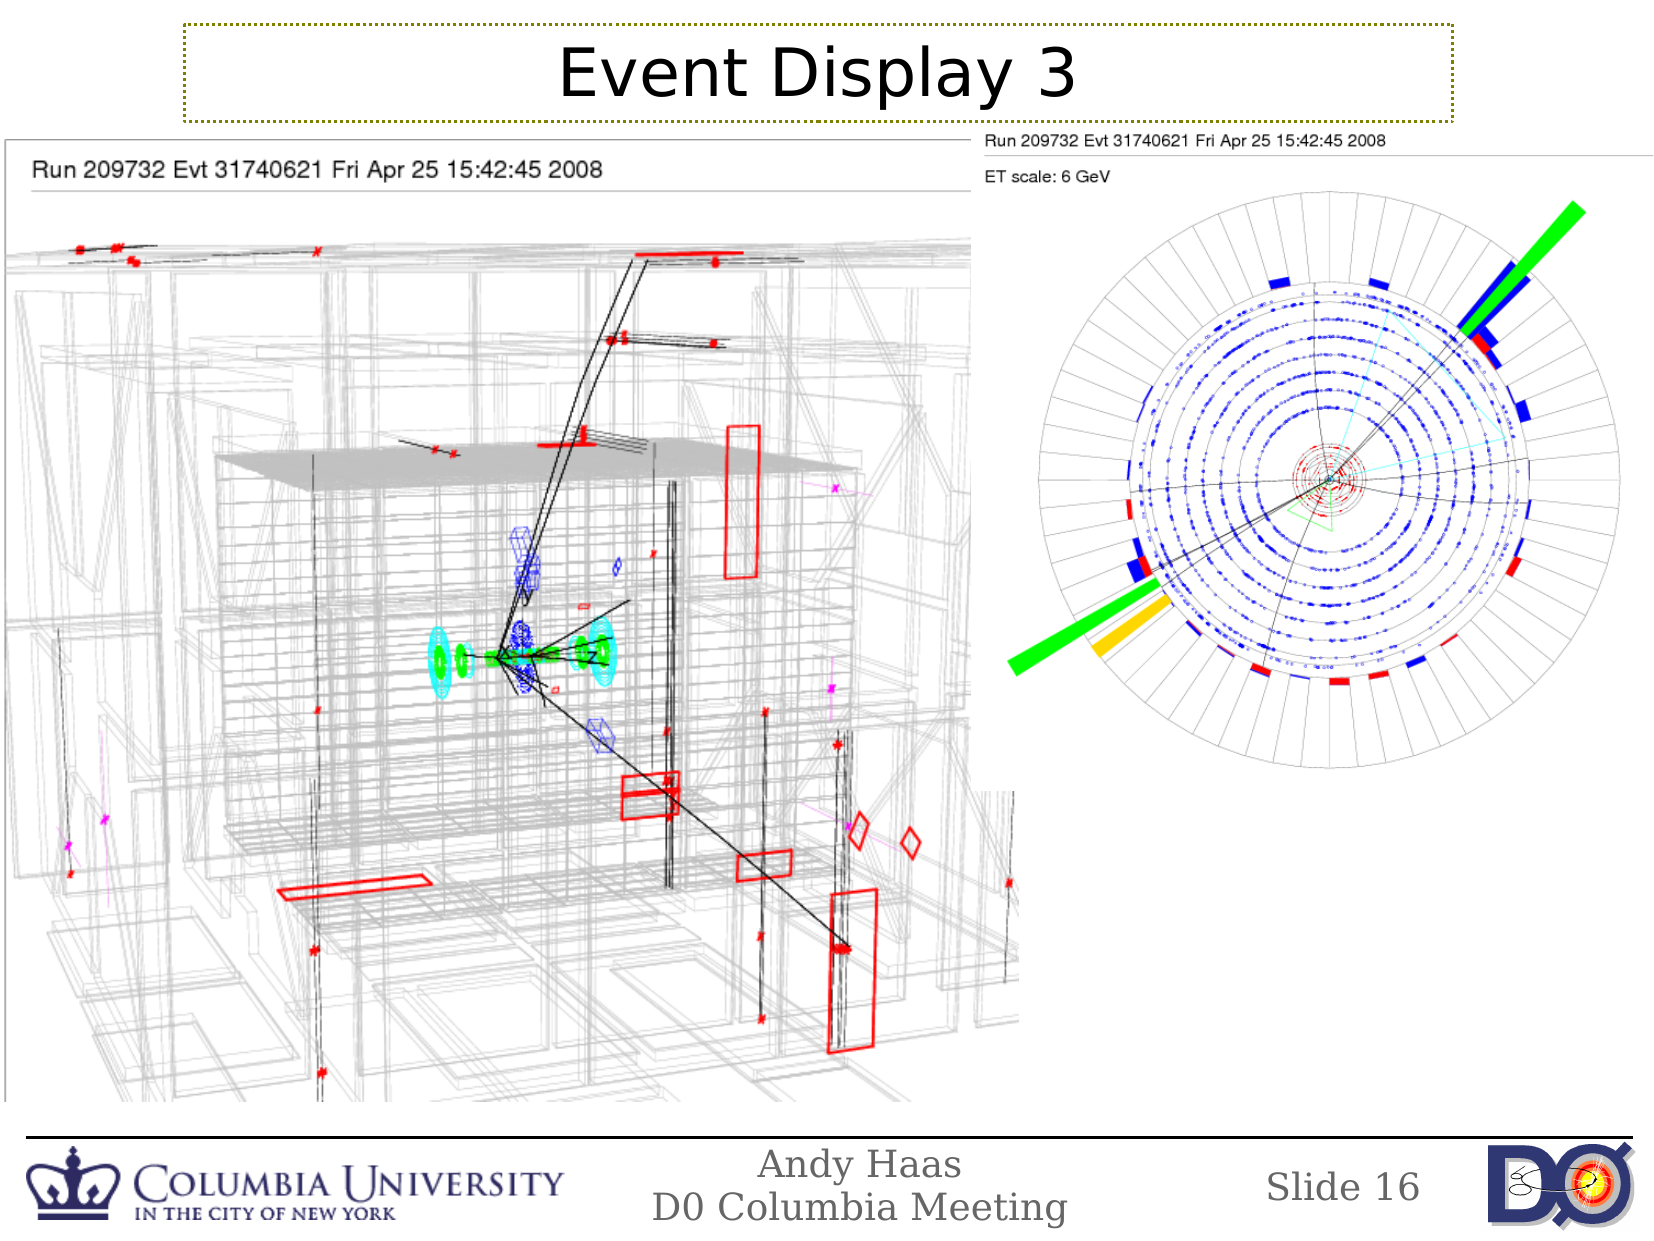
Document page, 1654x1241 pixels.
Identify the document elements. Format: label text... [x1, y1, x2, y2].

picture [26, 1146, 565, 1220]
picture [0, 129, 1654, 1102]
title Event Display 3 [184, 24, 1453, 122]
picture [1479, 1140, 1639, 1233]
